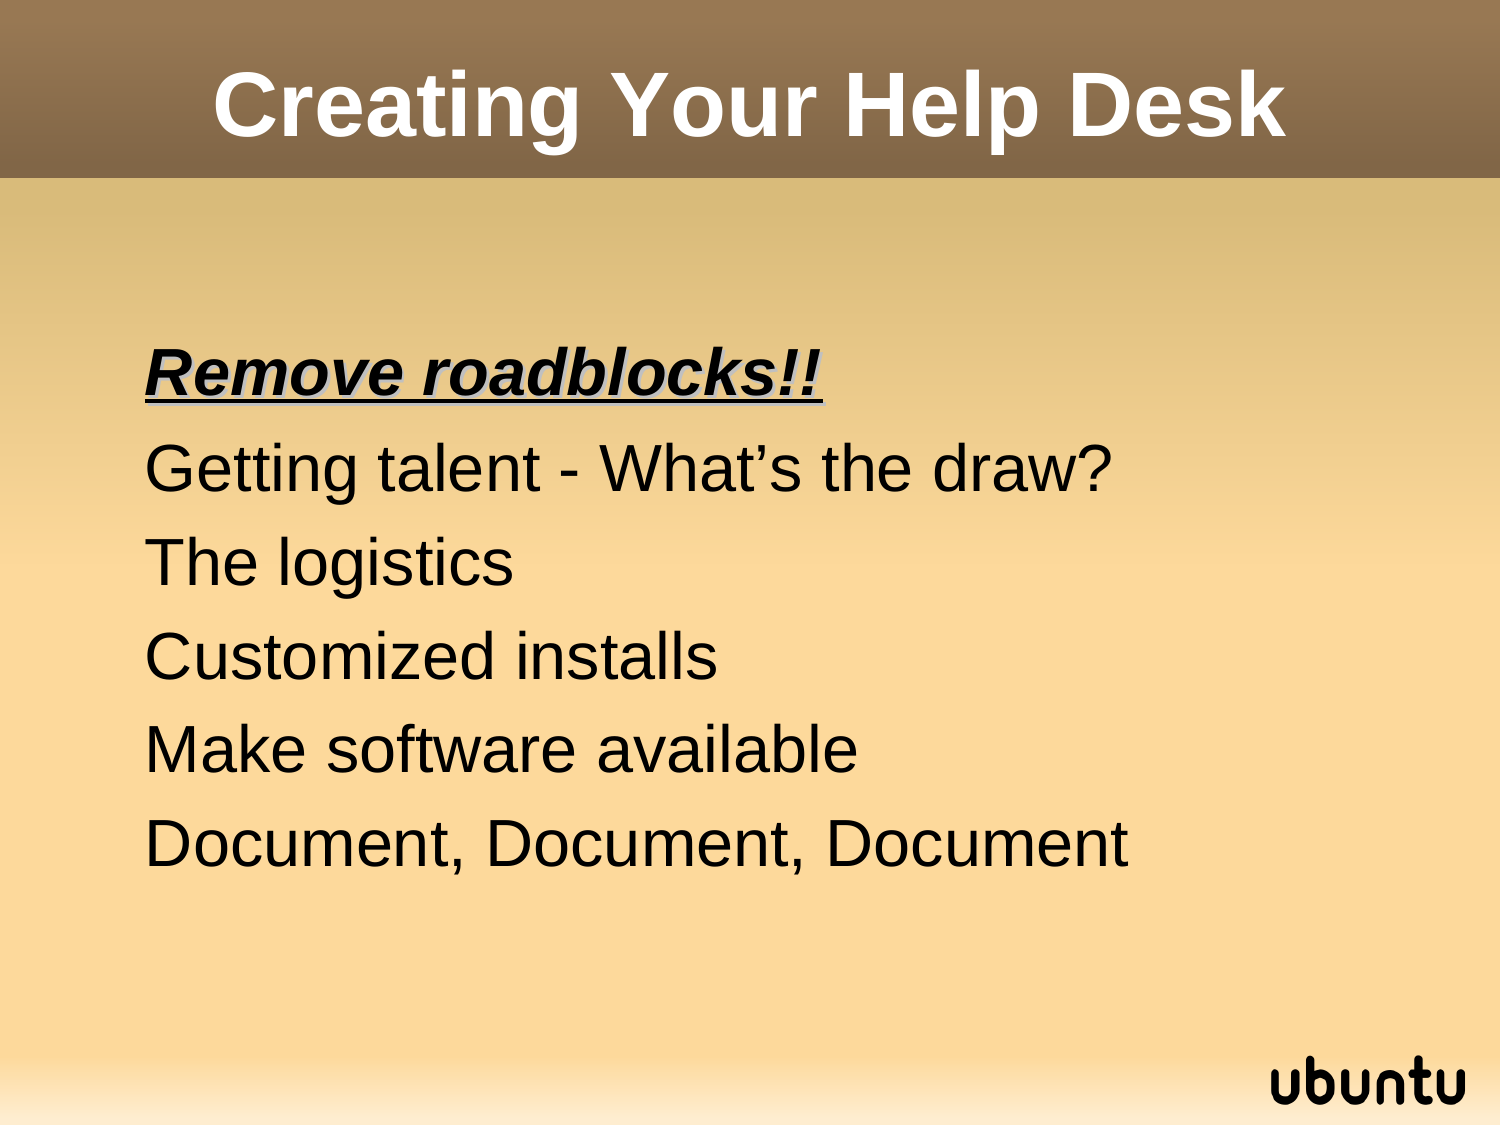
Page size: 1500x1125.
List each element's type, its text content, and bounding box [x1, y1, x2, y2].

list Remove roadblocks!! Getting talent - What’s the draw? The logistics Customized installs Make software available Document, Document, Document [112, 324, 1388, 1000]
title Creating Your Help Desk [112, 11, 1388, 199]
picture [0, 0, 1500, 1125]
